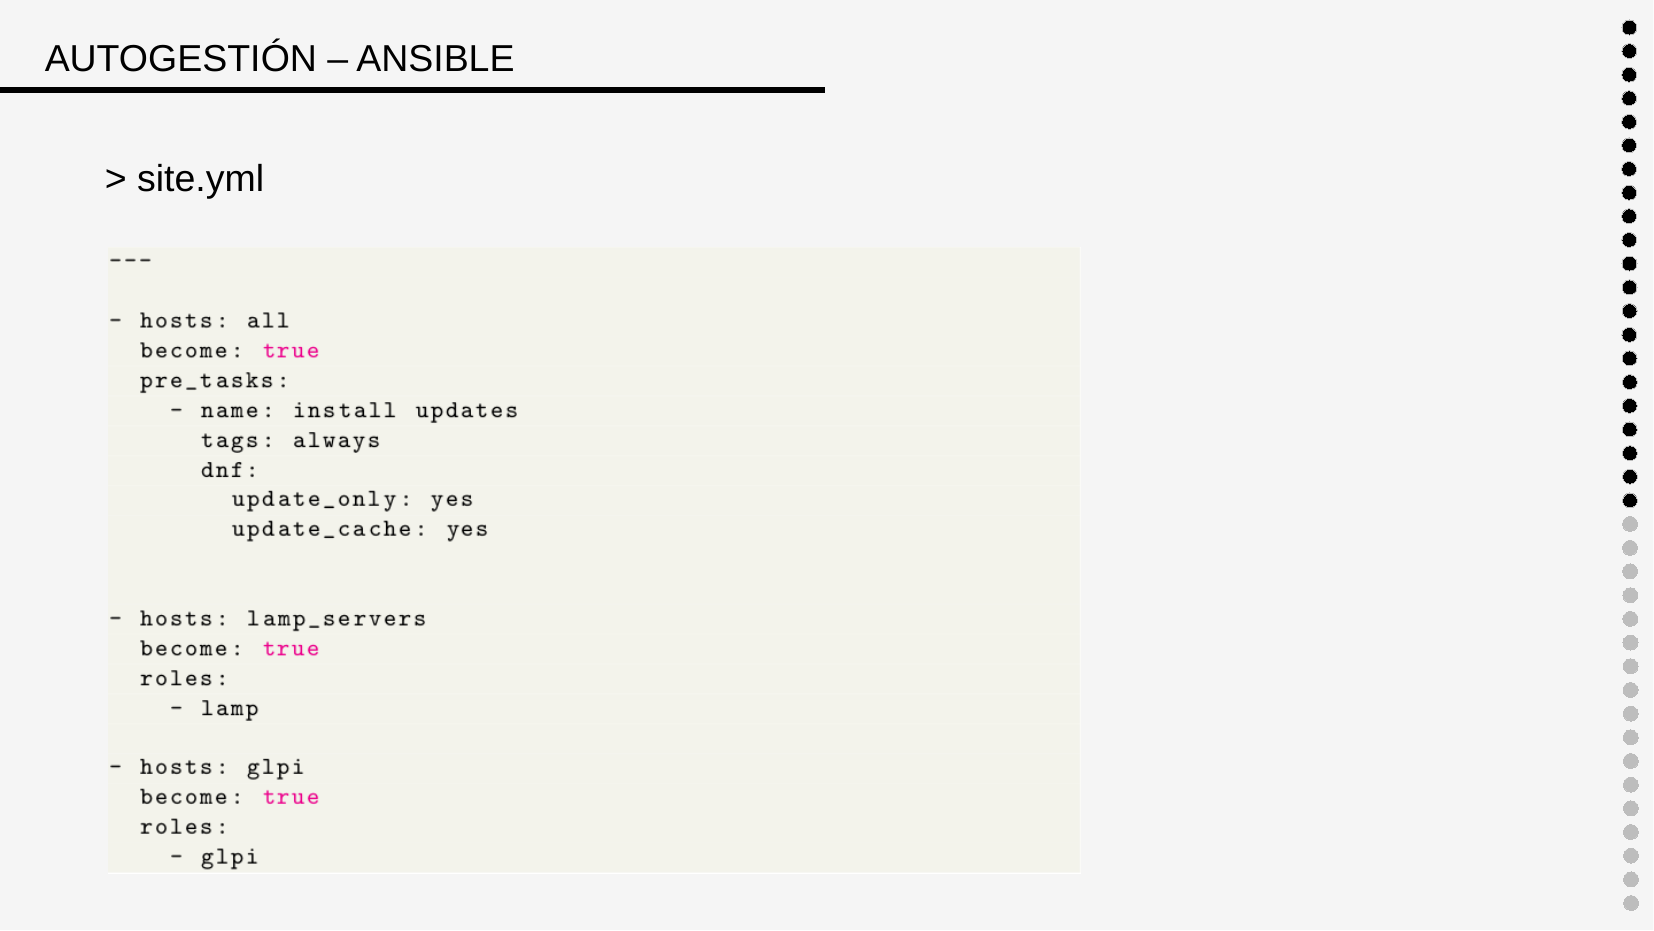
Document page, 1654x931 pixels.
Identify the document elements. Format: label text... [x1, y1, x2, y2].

text_box [1622, 374, 1638, 390]
text_box [1621, 90, 1637, 106]
text_box [1622, 421, 1638, 437]
text_box [1622, 611, 1638, 627]
text_box [1622, 303, 1638, 319]
text_box [1623, 777, 1639, 793]
text_box [1621, 256, 1638, 272]
text_box [1621, 232, 1637, 248]
picture [108, 247, 1081, 874]
text_box [1622, 540, 1638, 556]
text_box [1621, 67, 1637, 83]
text_box [1621, 161, 1637, 177]
text_box [1623, 800, 1639, 816]
text_box AUTOGESTIÓN – ANSIBLE [30, 30, 826, 129]
text_box > site.yml [90, 150, 1111, 417]
text_box [1622, 469, 1638, 485]
text_box [1623, 753, 1639, 769]
text_box [1622, 398, 1638, 414]
text_box [1623, 706, 1639, 722]
text_box [1621, 137, 1637, 153]
text_box [1623, 729, 1639, 745]
text_box [1623, 871, 1639, 887]
text_box [1621, 43, 1637, 59]
text_box [1621, 114, 1637, 130]
text_box [1622, 350, 1638, 366]
text_box [1622, 492, 1638, 508]
text_box [1621, 19, 1637, 36]
text_box [1621, 208, 1637, 224]
text_box [1623, 658, 1639, 674]
text_box [1622, 279, 1638, 295]
text_box [1623, 682, 1639, 698]
text_box [1621, 327, 1637, 343]
text_box [1622, 635, 1639, 651]
text_box [1621, 185, 1637, 201]
text_box [1622, 516, 1638, 532]
text_box [1622, 445, 1638, 461]
text_box [1622, 563, 1638, 579]
text_box [1622, 587, 1638, 603]
text_box [1623, 848, 1639, 864]
text_box [1623, 895, 1639, 911]
text_box [1623, 824, 1639, 840]
